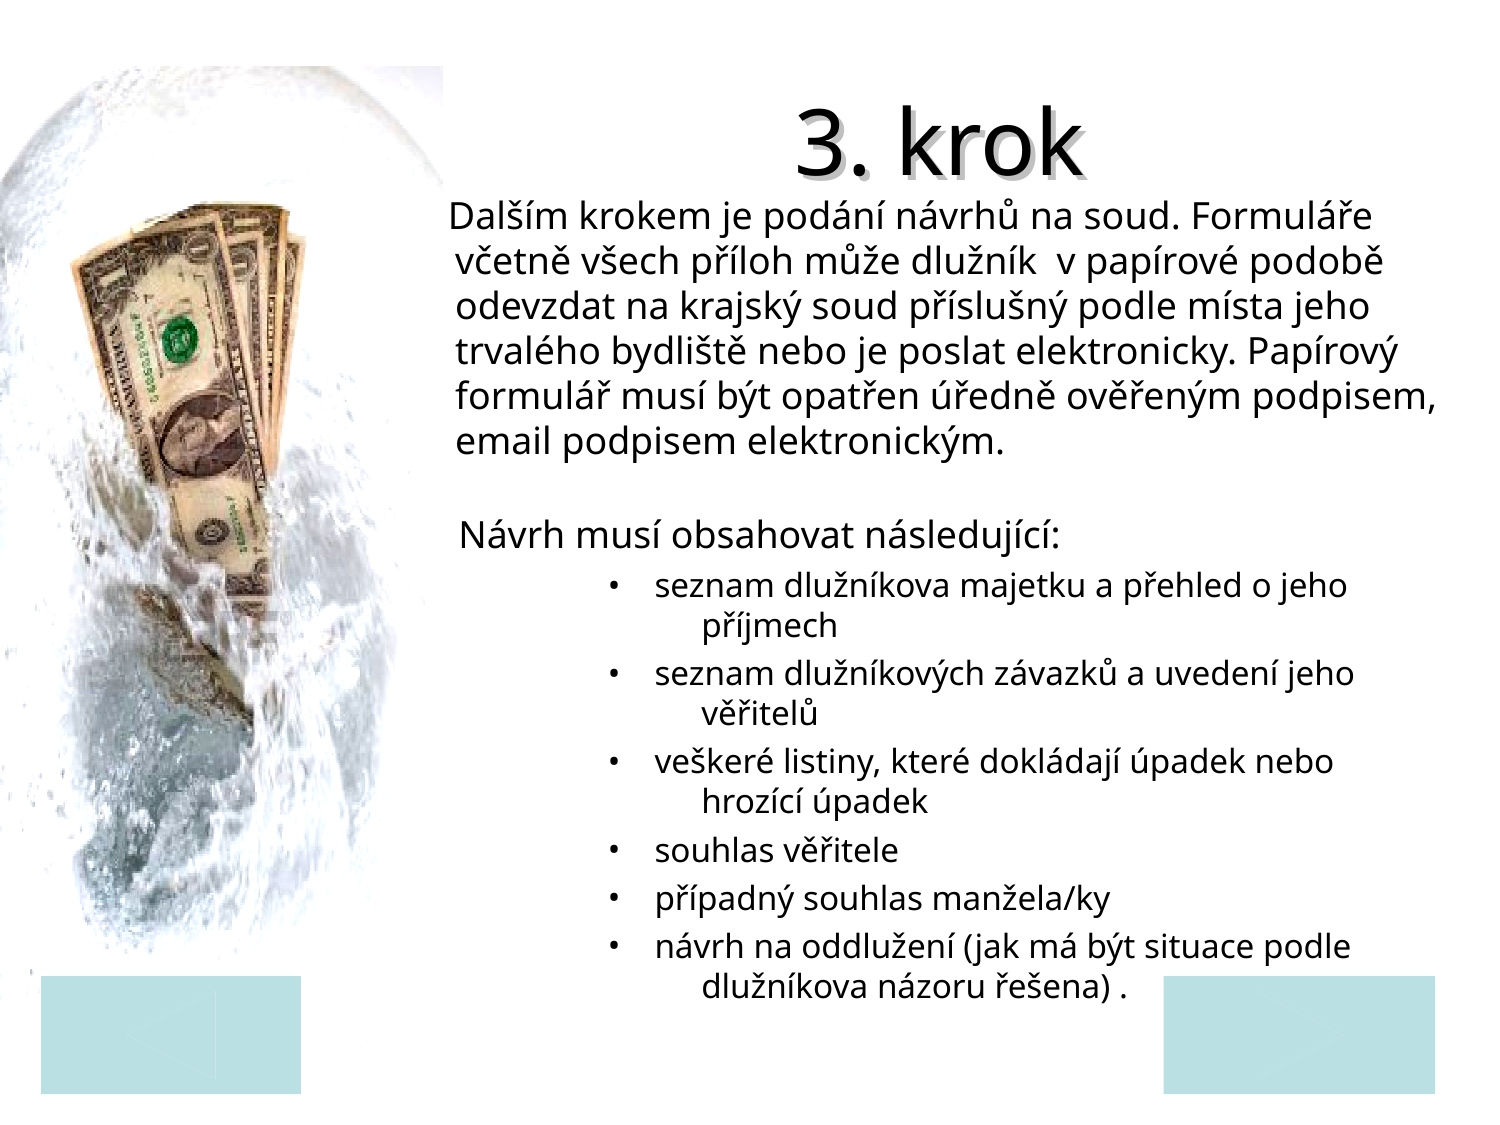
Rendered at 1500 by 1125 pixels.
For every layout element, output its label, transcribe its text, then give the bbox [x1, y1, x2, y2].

picture [0, 66, 443, 1047]
text_box Dalším krokem je podání návrhů na soud. Formuláře včetně všech příloh může dlužník v papírové podobě odevzdat na krajský soud příslušný podle místa jeho trvalého bydliště nebo je poslat elektronicky. Papírový formulář musí být opatřen úředně ověřeným podpisem, email podpisem elektronickým. [443, 184, 1471, 470]
text_box [1163, 976, 1436, 1095]
text_box Návrh musí obsahovat následující: seznam dlužníkova majetku a přehled o jeho příjmech seznam dlužníkových závazků a uvedení jeho věřitelů veškeré listiny, které dokládají úpadek nebo hrozící úpadek souhlas věřitele případný souhlas manžela/ky návrh na oddlužení (jak má být situace podle dlužníkova názoru řešena) . [443, 503, 1426, 1035]
text_box 3. krok [454, 45, 1426, 184]
text_box [41, 976, 301, 1095]
